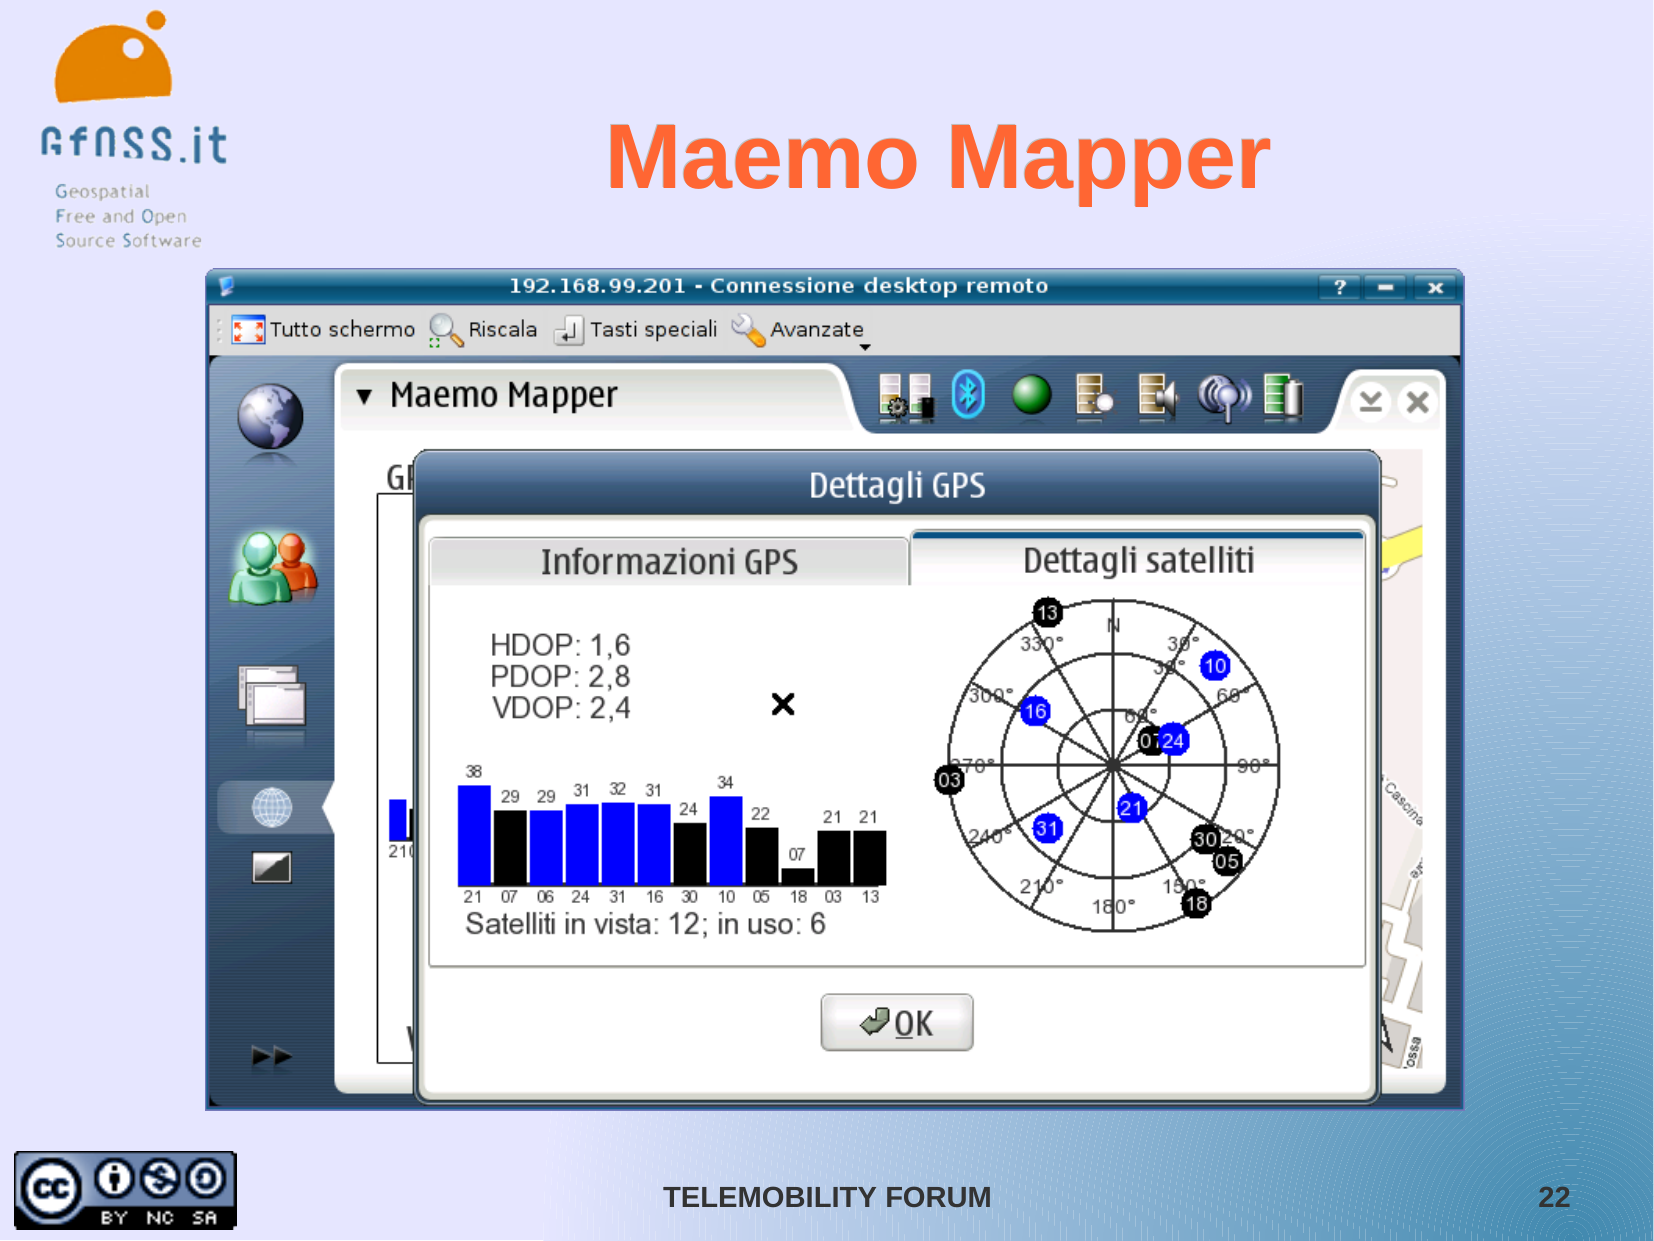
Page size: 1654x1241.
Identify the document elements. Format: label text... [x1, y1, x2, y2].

picture [205, 268, 1465, 1111]
picture [0, 1, 254, 266]
picture [14, 1151, 237, 1230]
title Maemo Mapper [289, 60, 1589, 253]
